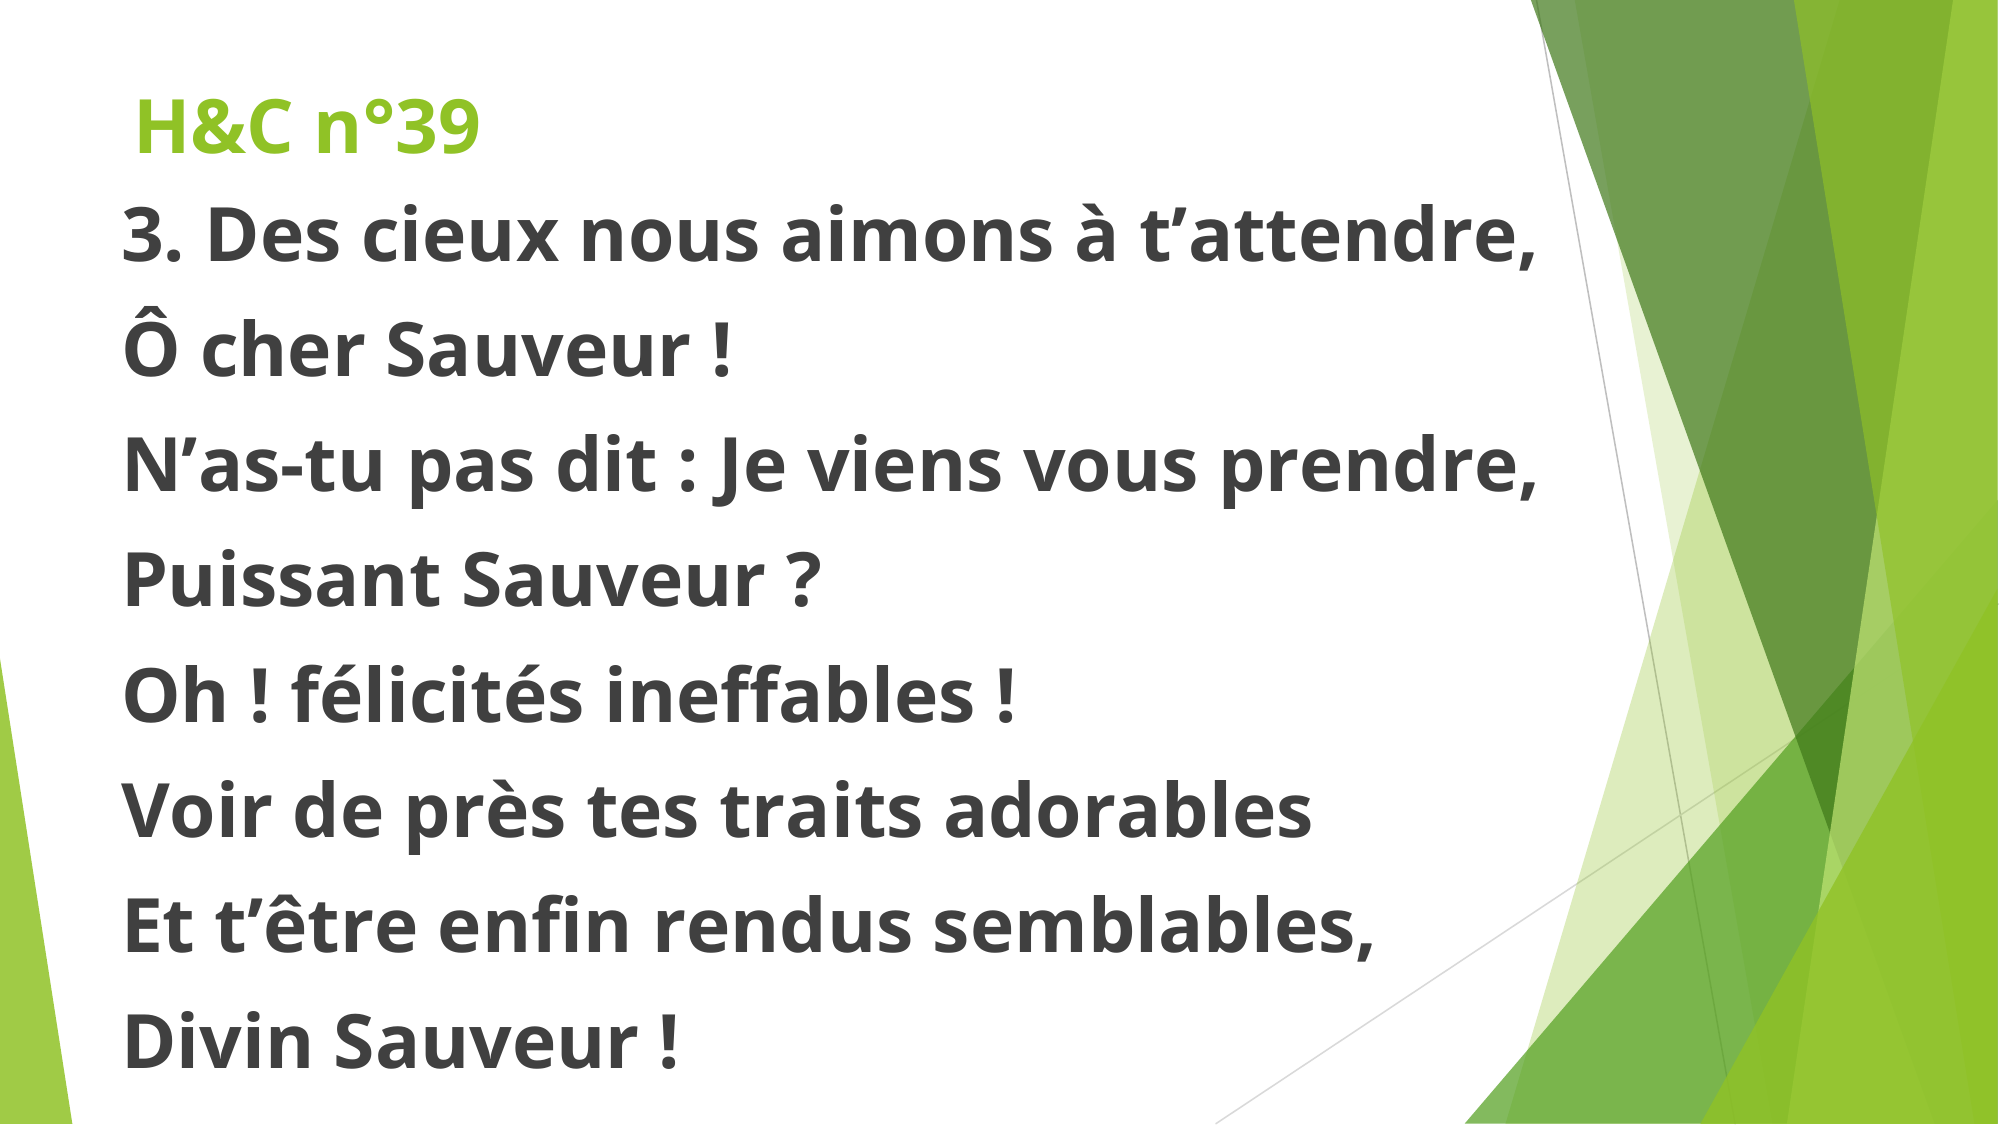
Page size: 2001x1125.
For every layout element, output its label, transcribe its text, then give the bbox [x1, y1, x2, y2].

text_box H&C n°39 [118, 70, 1442, 165]
text_box 3. Des cieux nous aimons à t’attendre, Ô cher Sauveur ! N’as-tu pas dit : Je viens vous prendre, Puissant Sauveur ? Oh ! félicités ineffables ! Voir de près tes traits adorables Et t’être enfin rendus semblables, Divin Sauveur ! [106, 165, 1973, 1037]
